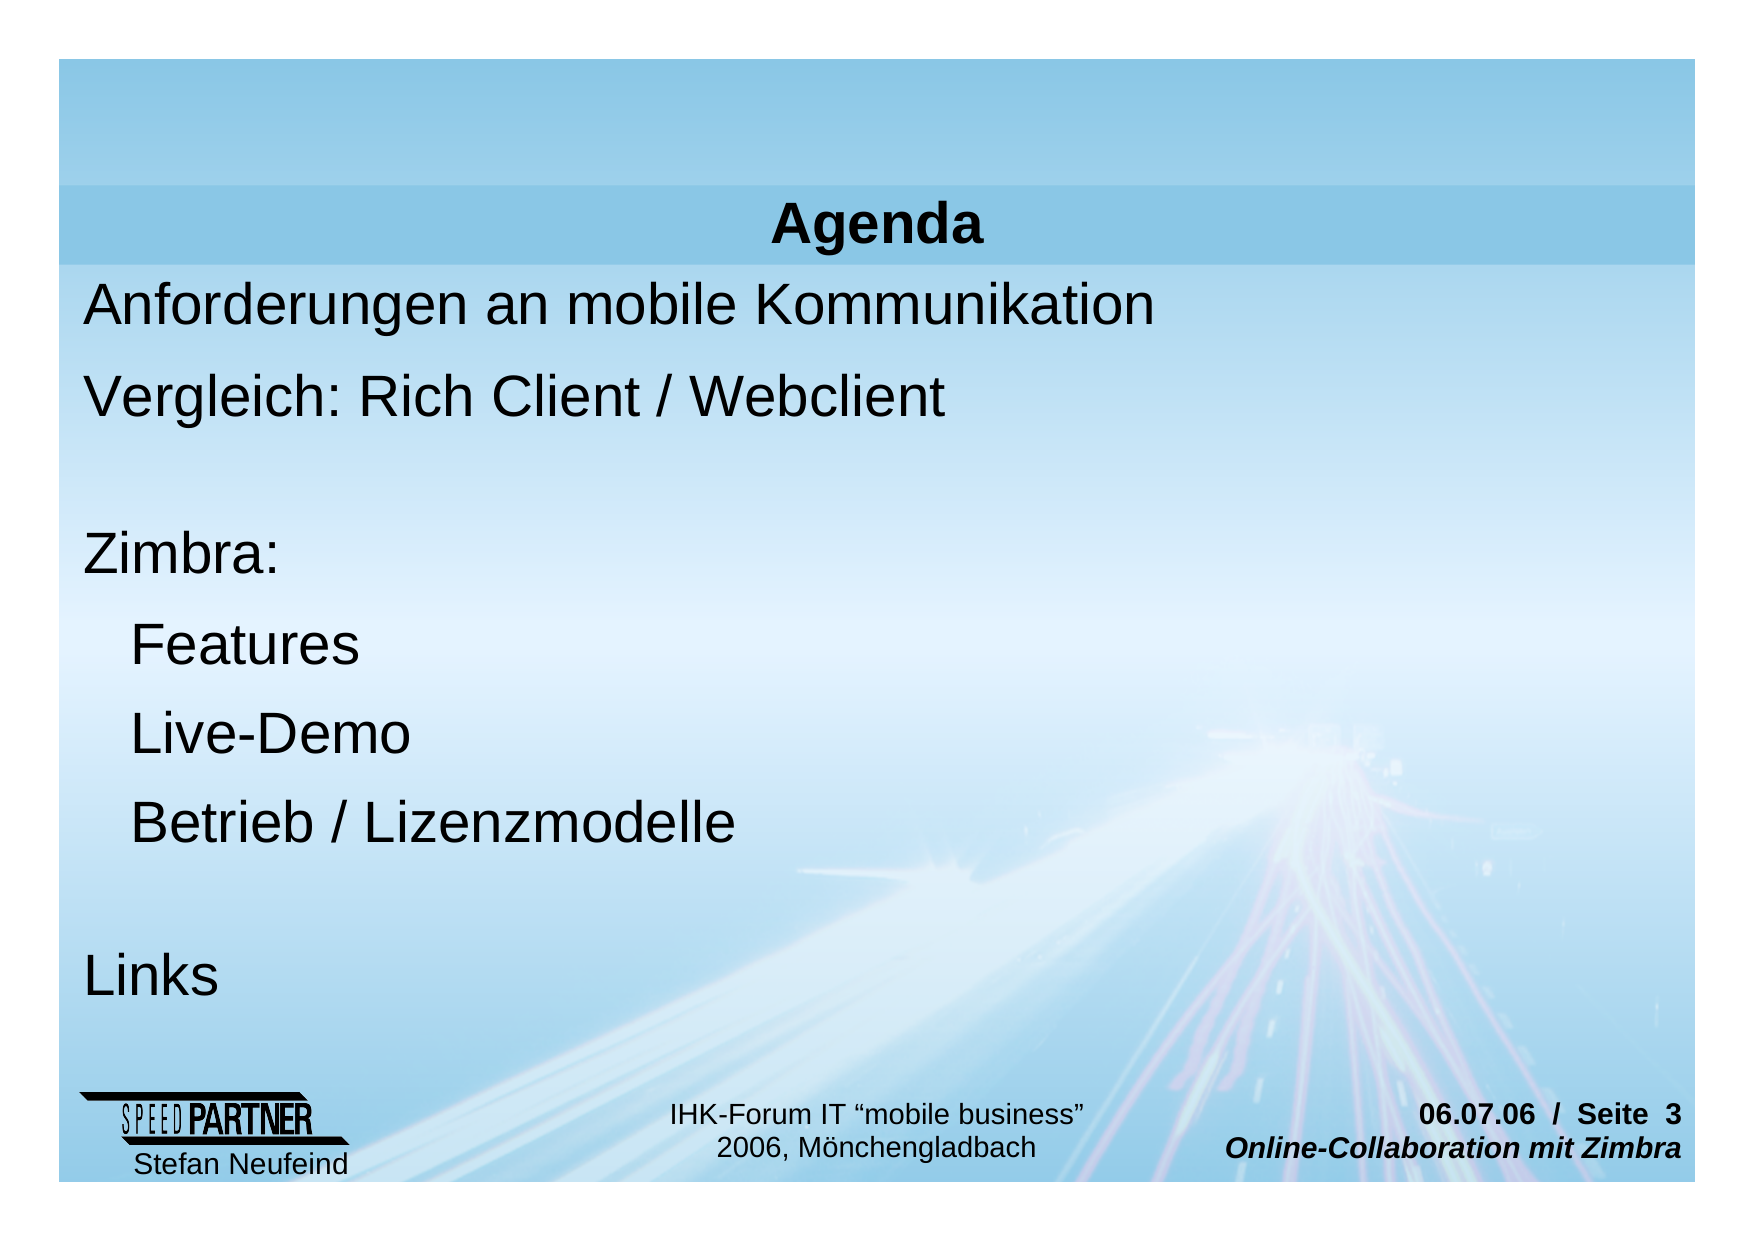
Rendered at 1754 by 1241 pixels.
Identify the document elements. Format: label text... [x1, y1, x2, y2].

picture [59, 59, 1695, 185]
list Anforderungen an mobile Kommunikation Vergleich: Rich Client / Webclient Zimbra: Features Live-Demo Betrieb / Lizenzmodelle Links [71, 272, 1695, 1055]
picture [59, 265, 1695, 1182]
title Agenda [59, 190, 1695, 257]
